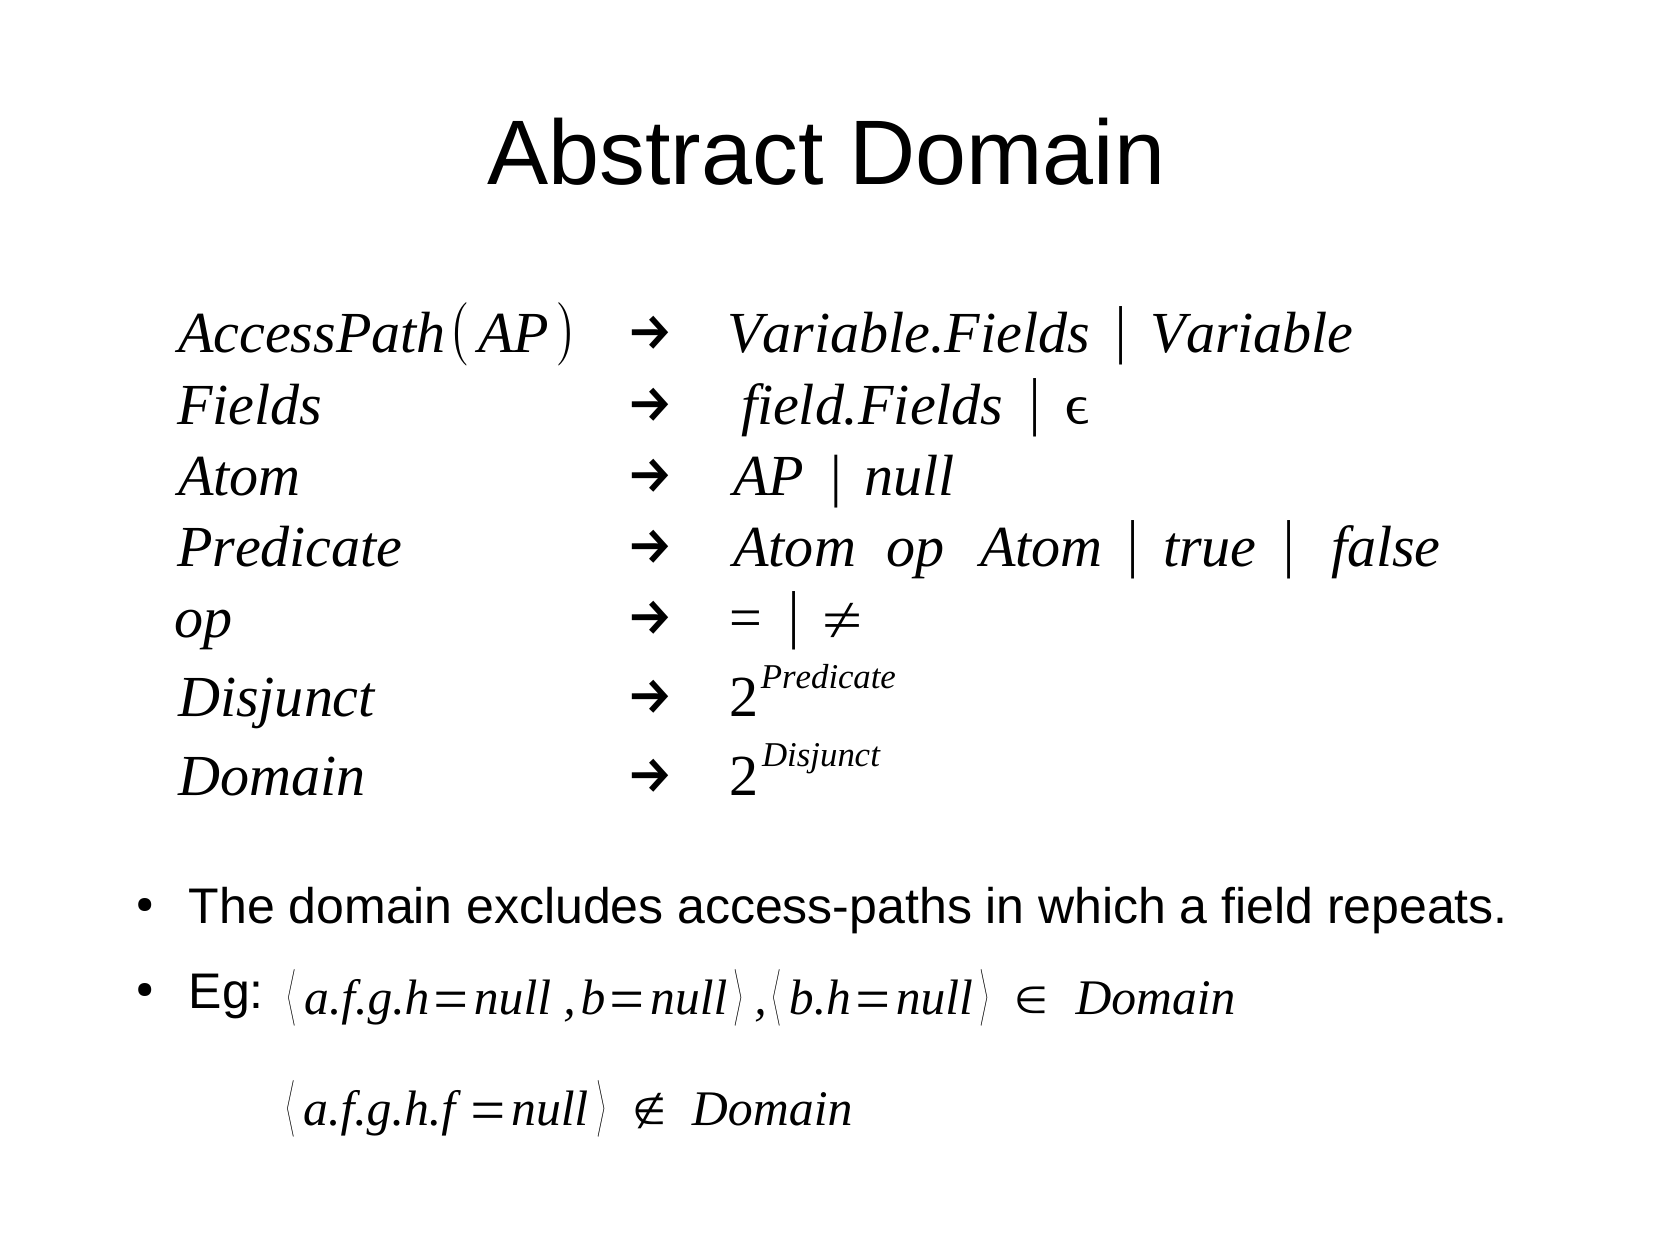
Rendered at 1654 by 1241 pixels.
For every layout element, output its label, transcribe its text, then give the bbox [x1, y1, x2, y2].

text_box The domain excludes access-paths in which a field repeats. Eg: [118, 878, 1577, 1020]
title Abstract Domain [82, 49, 1571, 257]
chart [279, 1078, 859, 1140]
chart [167, 295, 1447, 809]
chart [280, 1020, 1241, 1029]
